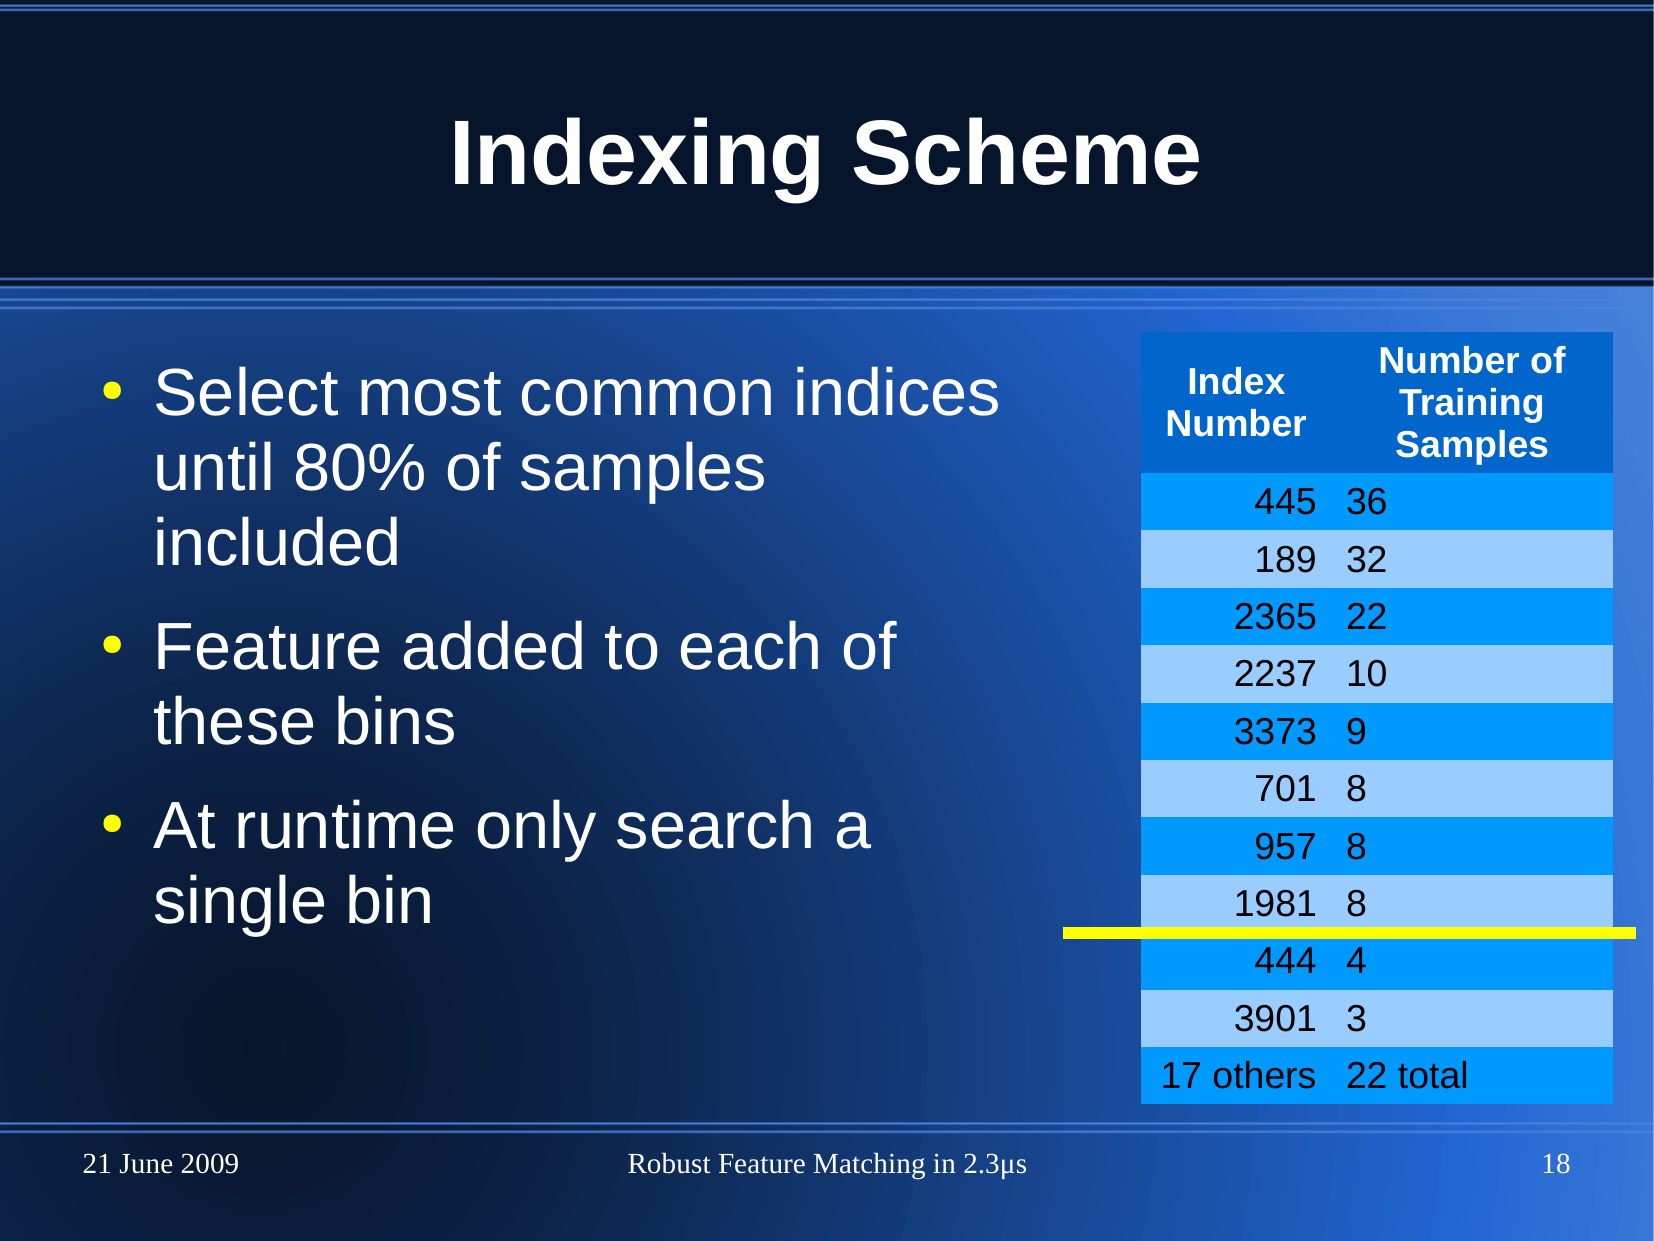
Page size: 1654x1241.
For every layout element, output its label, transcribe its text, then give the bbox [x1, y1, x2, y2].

table_cell 957 [1141, 817, 1331, 875]
list Select most common indices until 80% of samples included Feature added to each of these bins At runtime only search a single bin [82, 355, 1034, 1174]
table_cell 22 total [1331, 1047, 1613, 1104]
table_cell 2365 [1141, 588, 1331, 645]
table_cell 4 [1331, 939, 1613, 990]
table_cell 32 [1331, 530, 1613, 588]
table_cell 36 [1331, 473, 1613, 530]
title Indexing Scheme [82, 49, 1571, 257]
table_cell 445 [1141, 473, 1331, 530]
table_cell 8 [1331, 875, 1613, 927]
table_cell 10 [1331, 645, 1613, 703]
table_cell 701 [1141, 760, 1331, 817]
table_header Index Number [1141, 332, 1331, 473]
table_cell 8 [1331, 817, 1613, 875]
table_cell 444 [1141, 939, 1331, 990]
table_cell 17 others [1141, 1047, 1331, 1104]
table_cell 9 [1331, 703, 1613, 760]
picture [0, 0, 1654, 1241]
table_cell 189 [1141, 530, 1331, 588]
table_header Number of Training Samples [1331, 332, 1613, 473]
table_cell 3373 [1141, 703, 1331, 760]
table_cell 8 [1331, 760, 1613, 817]
table_cell 3901 [1141, 990, 1331, 1047]
table_cell 2237 [1141, 645, 1331, 703]
table_cell 1981 [1141, 875, 1331, 927]
table_cell 3 [1331, 990, 1613, 1047]
table_cell 22 [1331, 588, 1613, 645]
